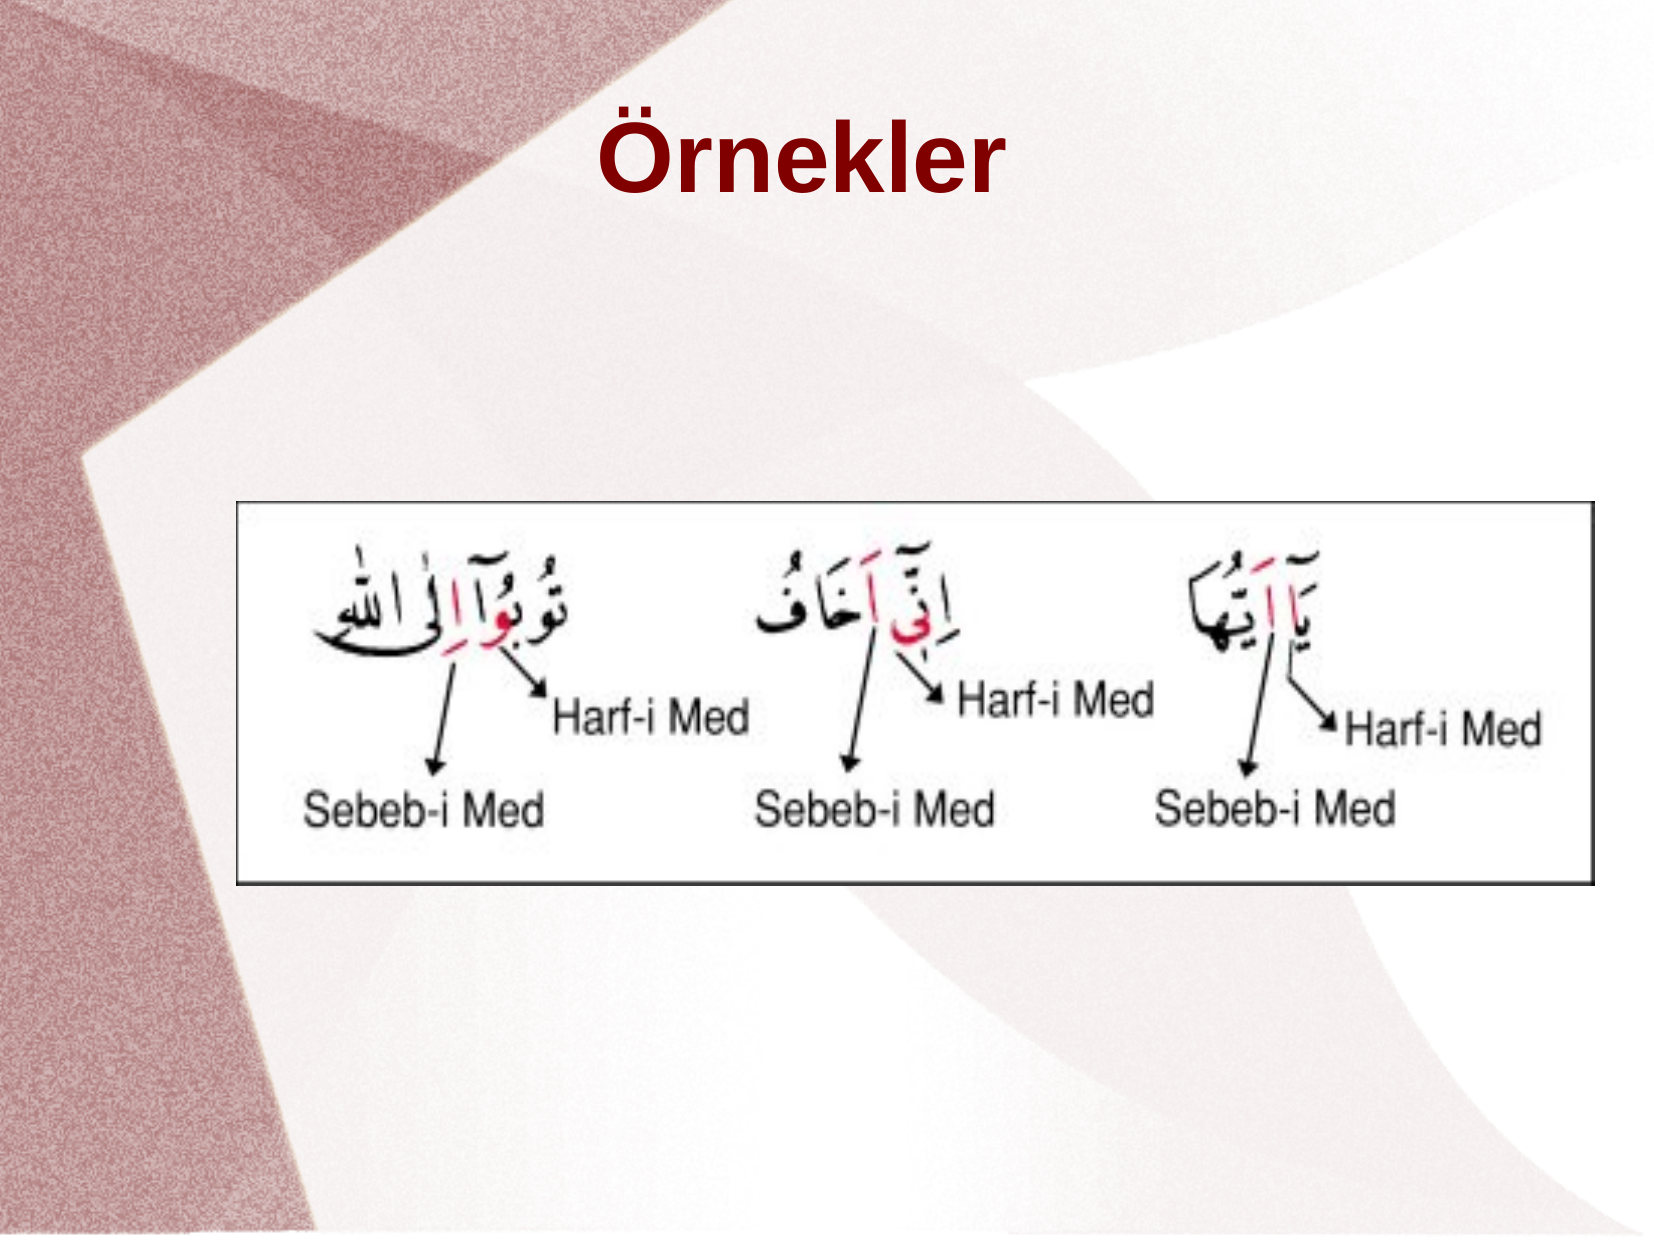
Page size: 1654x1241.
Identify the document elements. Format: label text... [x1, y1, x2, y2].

picture [236, 501, 1595, 886]
title Örnekler [596, 49, 1607, 257]
